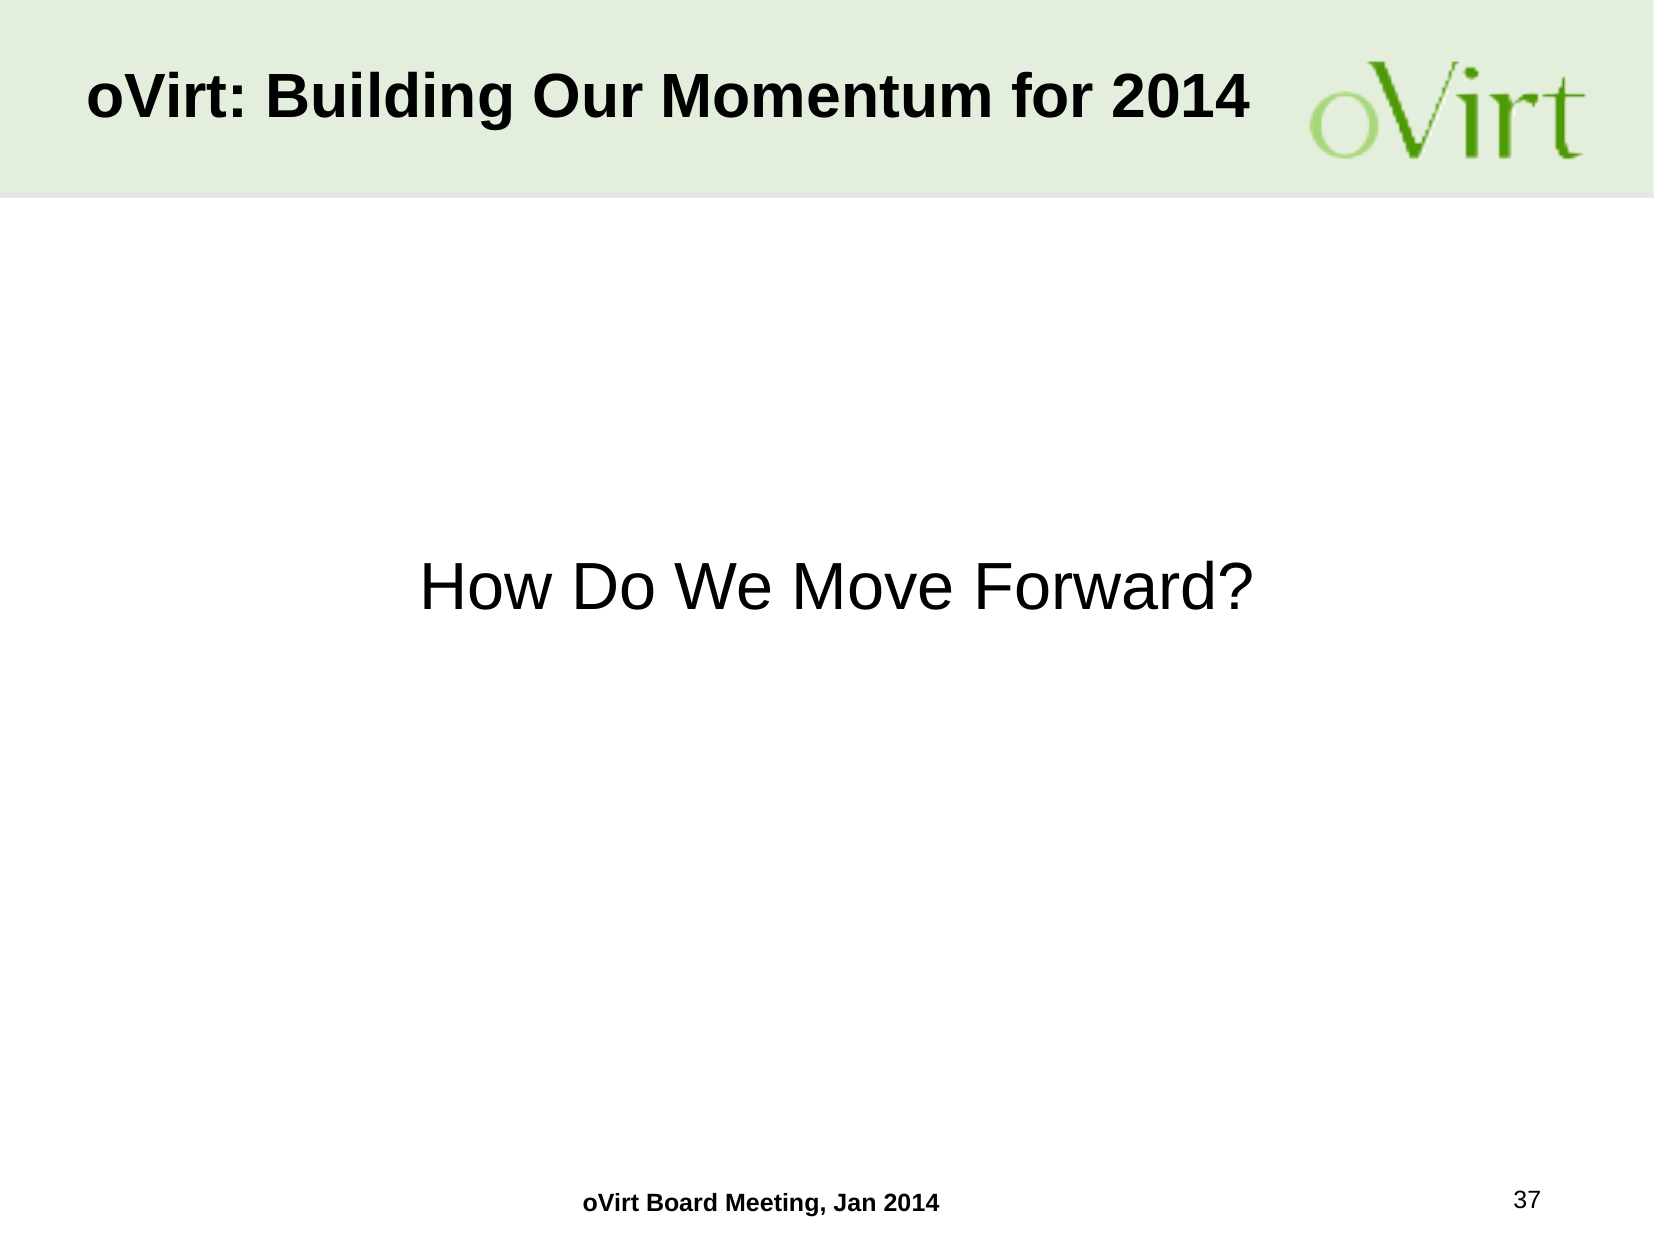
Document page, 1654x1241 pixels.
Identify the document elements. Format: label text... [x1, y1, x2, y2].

title oVirt: Building Our Momentum for 2014 [86, 36, 1307, 225]
subtitle How Do We Move Forward? [93, 241, 1582, 932]
picture [1307, 36, 1613, 180]
